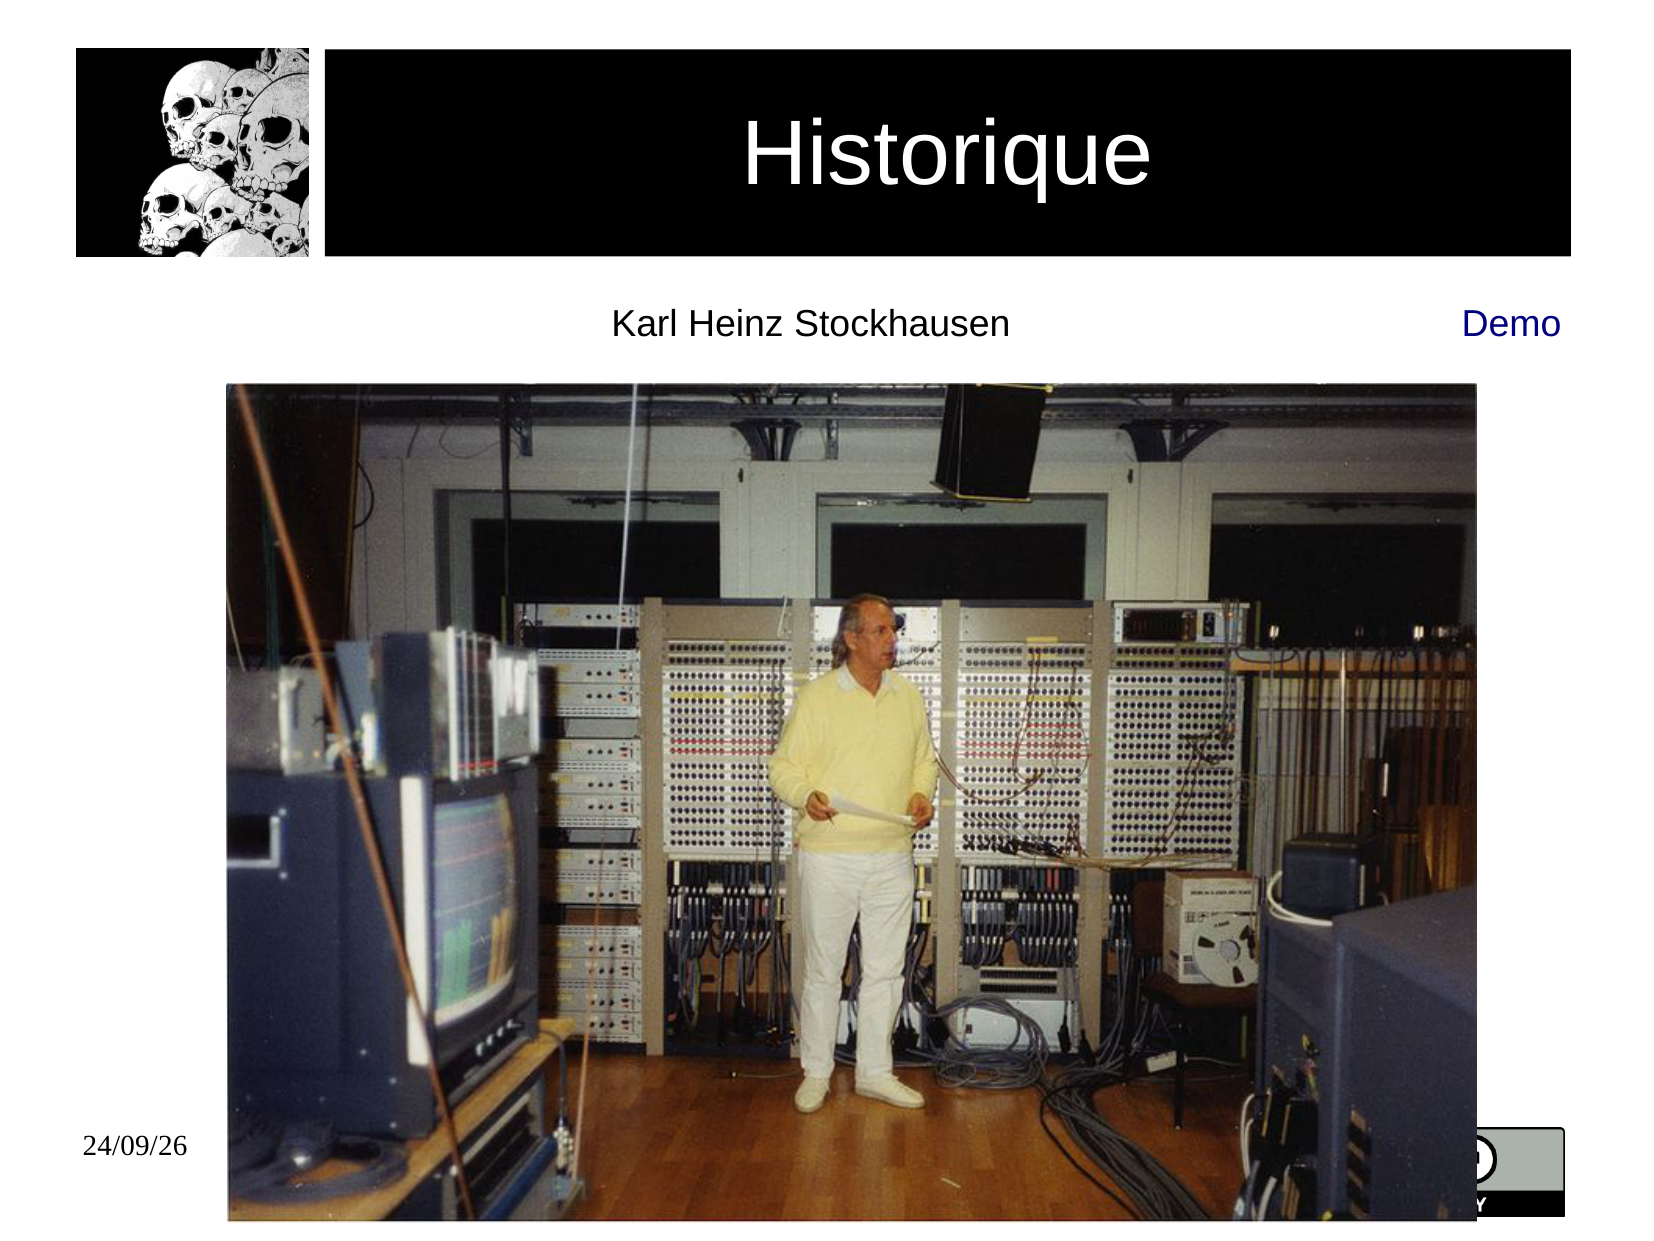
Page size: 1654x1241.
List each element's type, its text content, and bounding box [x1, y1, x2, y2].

picture [226, 383, 1565, 1223]
text_box Demo [1446, 295, 1595, 353]
text_box Karl Heinz Stockhausen [596, 295, 1040, 353]
title Historique [324, 49, 1571, 257]
picture [76, 48, 309, 257]
